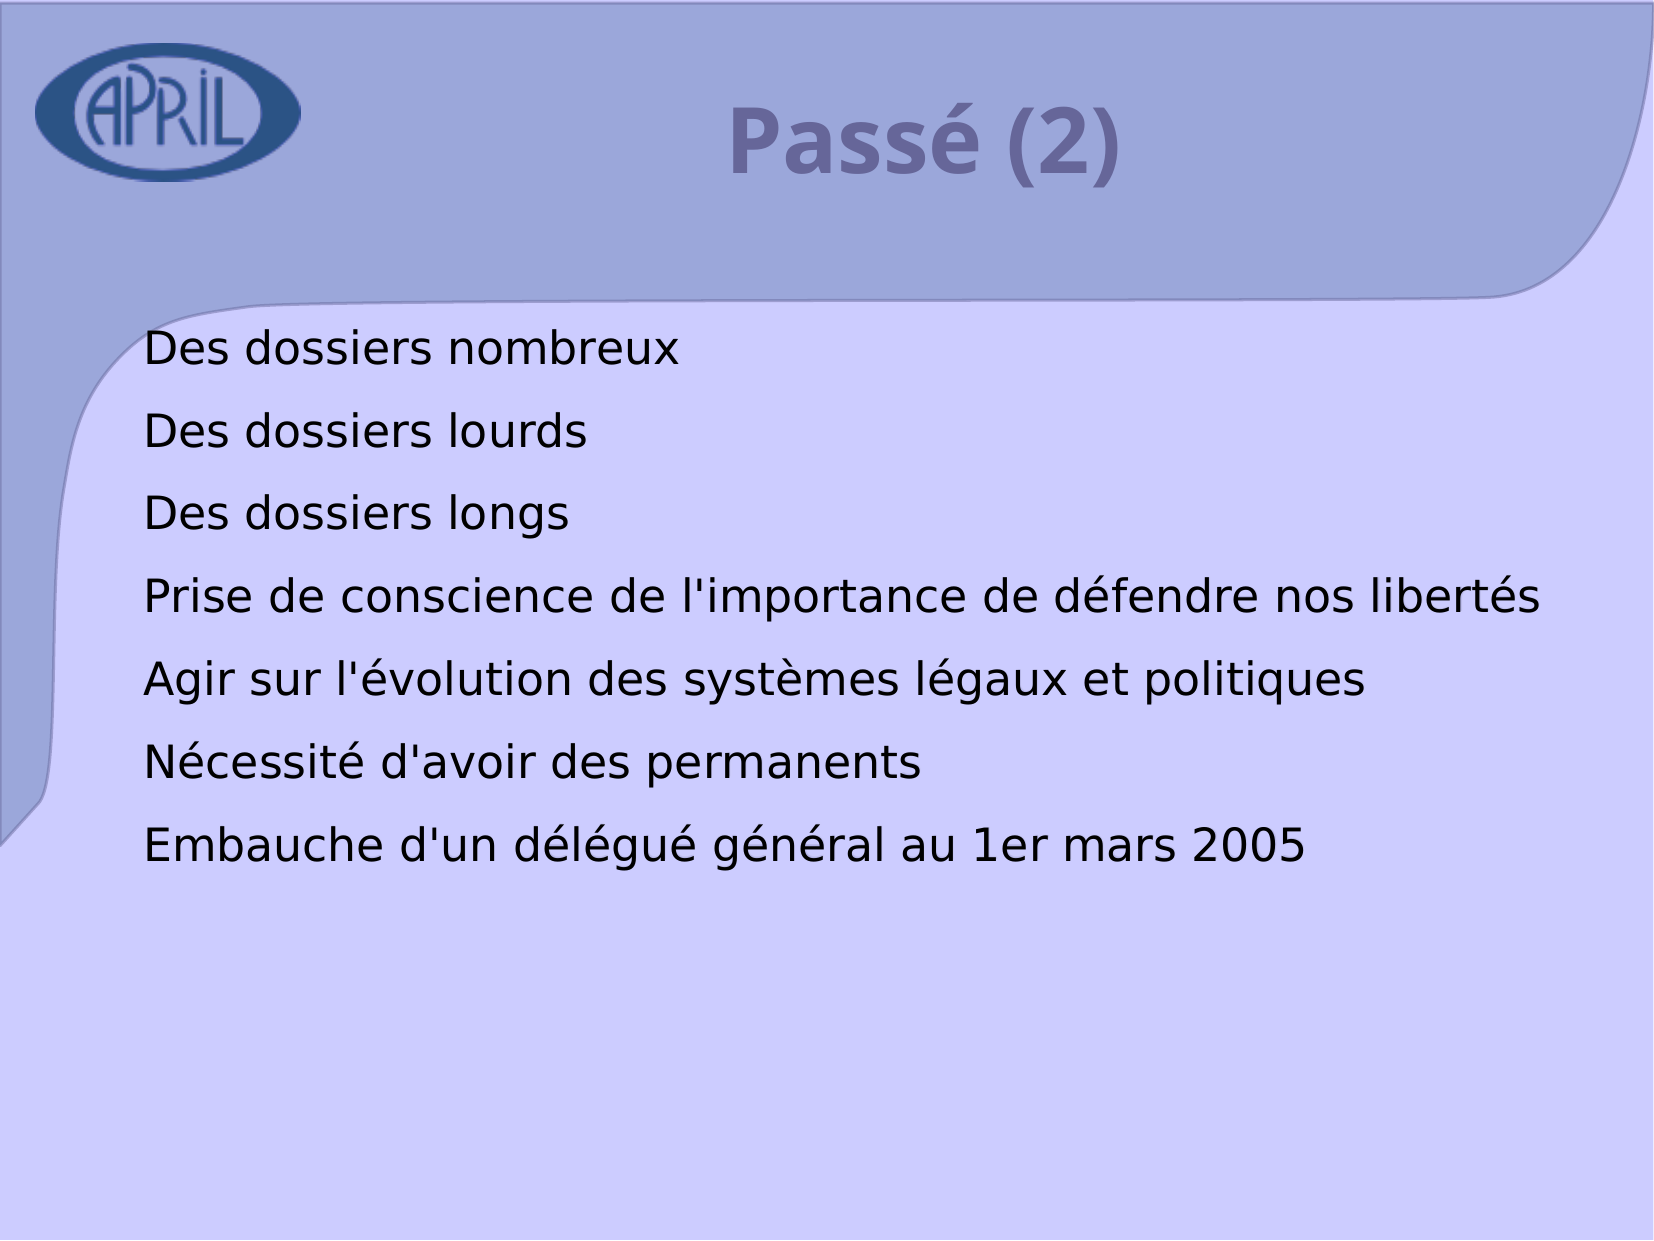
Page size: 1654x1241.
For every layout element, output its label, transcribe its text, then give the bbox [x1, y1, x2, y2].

picture [35, 43, 301, 182]
title Passé (2) [313, 34, 1534, 242]
list Des dossiers nombreux Des dossiers lourds Des dossiers longs Prise de conscience de l'importance de défendre nos libertés Agir sur l'évolution des systèmes légaux et politiques Nécessité d'avoir des permanents Embauche d'un délégué général au 1er mars 2005 [113, 321, 1616, 1116]
